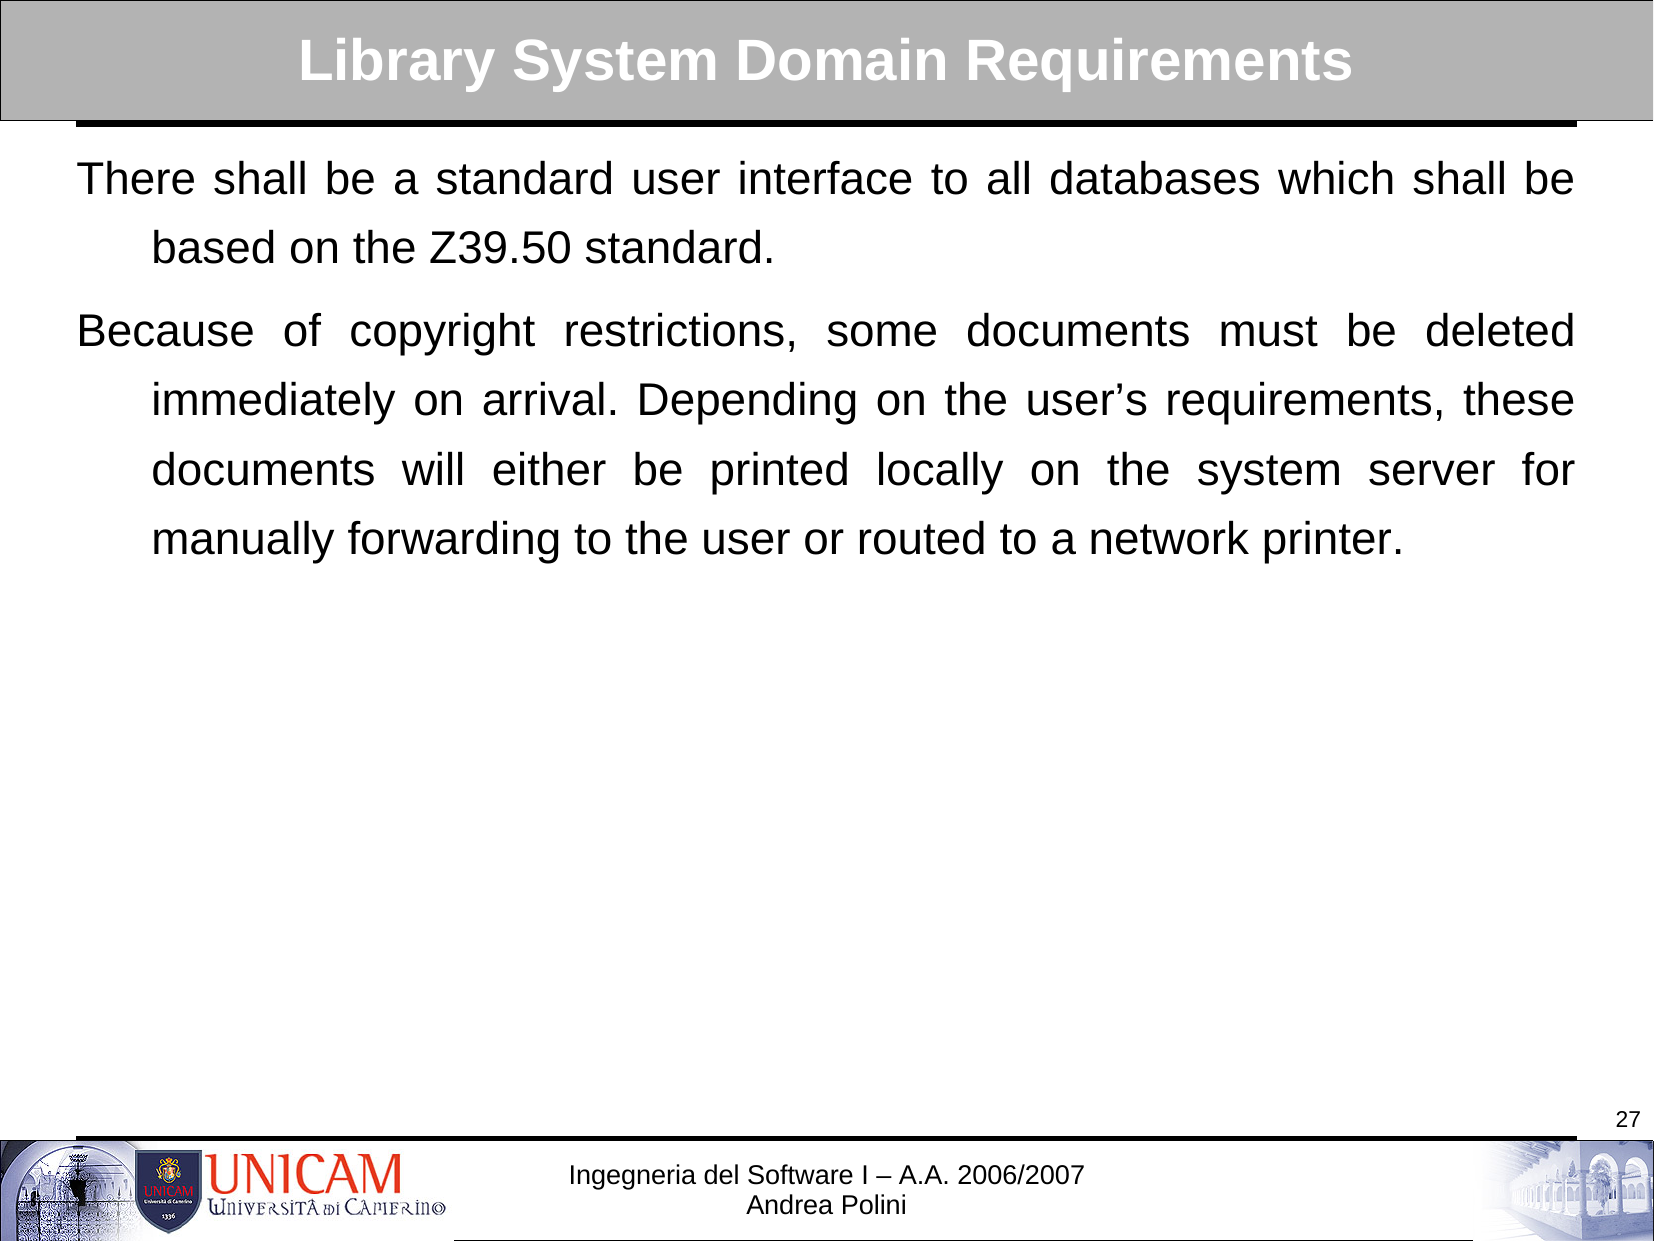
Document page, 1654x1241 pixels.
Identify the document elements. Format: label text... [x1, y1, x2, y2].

picture [1473, 1141, 1654, 1241]
list There shall be a standard user interface to all databases which shall be based on the Z39.50 standard. Because of copyright restrictions, some documents must be deleted immediately on arrival. Depending on the user’s requirements, these documents will either be printed locally on the system server for manually forwarding to the user or routed to a network printer. [76, 152, 1577, 684]
picture [0, 1141, 454, 1241]
title Library System Domain Requirements [0, 0, 1653, 121]
